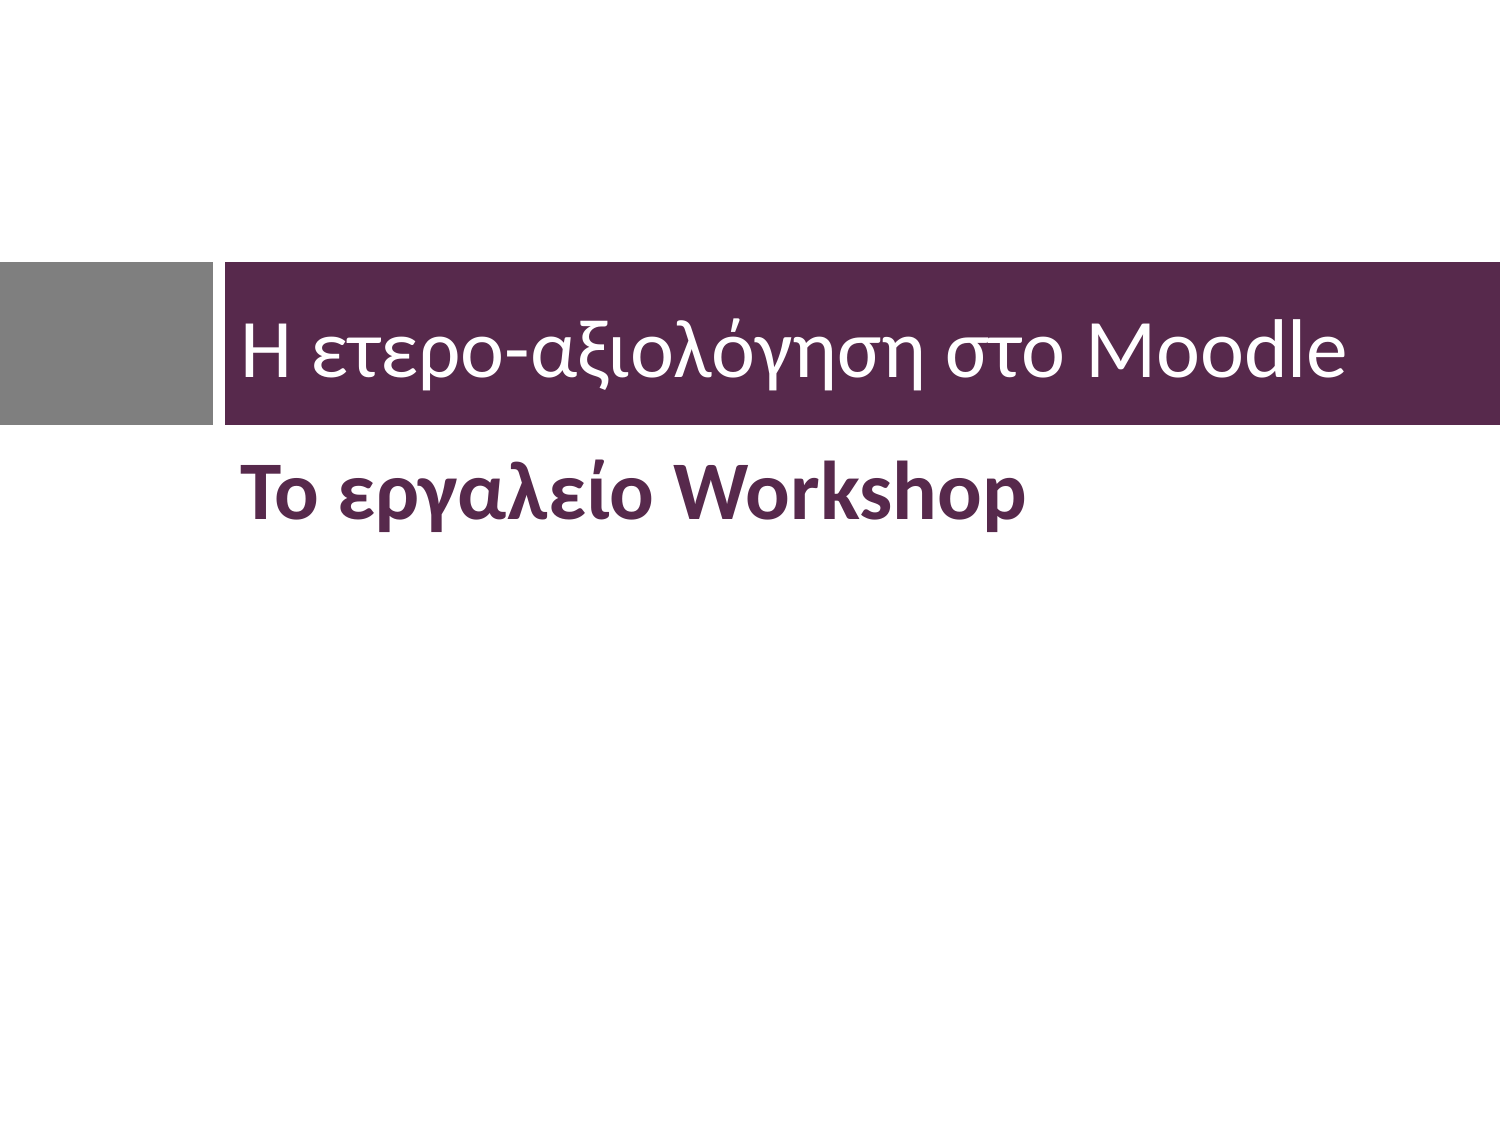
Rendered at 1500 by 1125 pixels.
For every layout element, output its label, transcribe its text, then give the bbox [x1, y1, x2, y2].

title Η ετερο-αξιολόγηση στο Moodle [225, 262, 1476, 426]
list Το εργαλείο Workshop [225, 450, 1394, 725]
